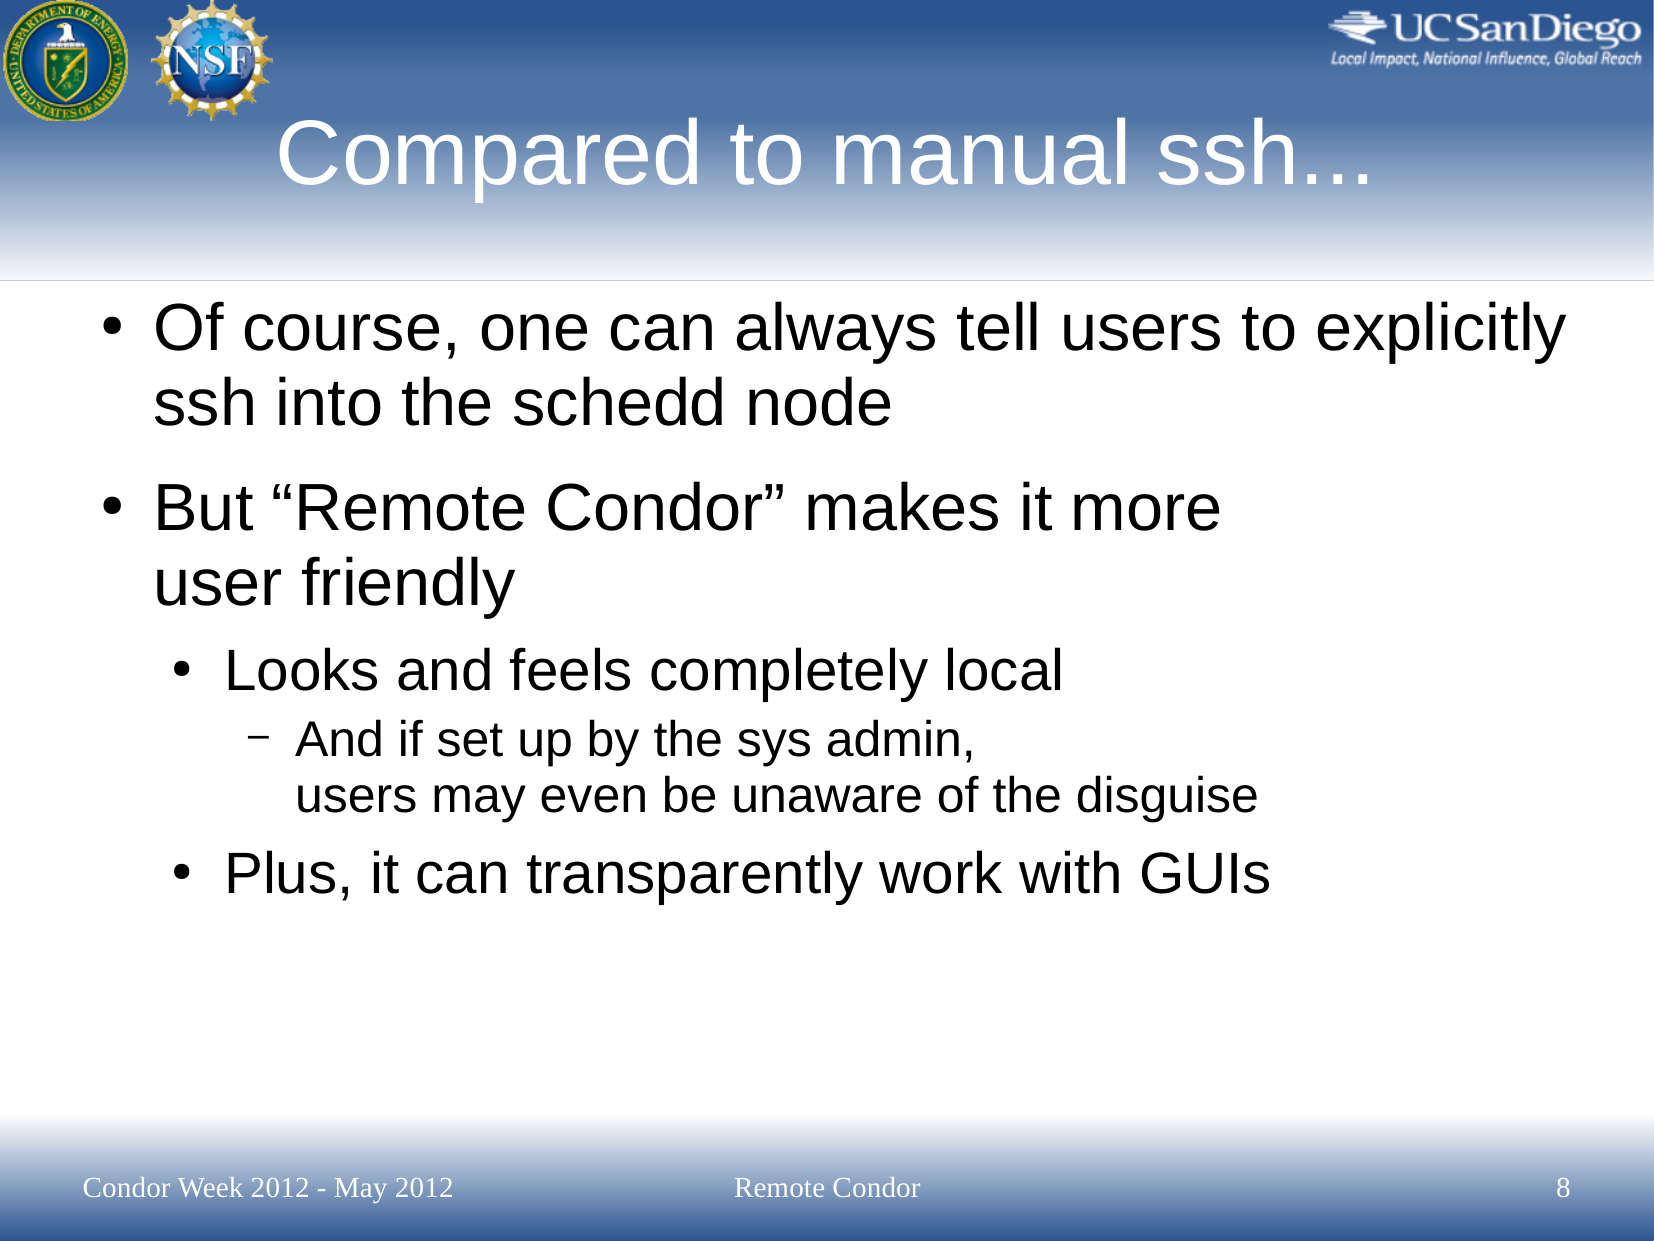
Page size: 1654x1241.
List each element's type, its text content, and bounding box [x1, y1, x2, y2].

picture [0, 0, 1654, 288]
list Of course, one can always tell users to explicitly ssh into the schedd node But “Remote Condor” makes it more user friendly Looks and feels completely local And if set up by the sys admin, users may even be unaware of the disguise Plus, it can transparently work with GUIs [82, 290, 1571, 1109]
title Compared to manual ssh... [82, 56, 1571, 250]
